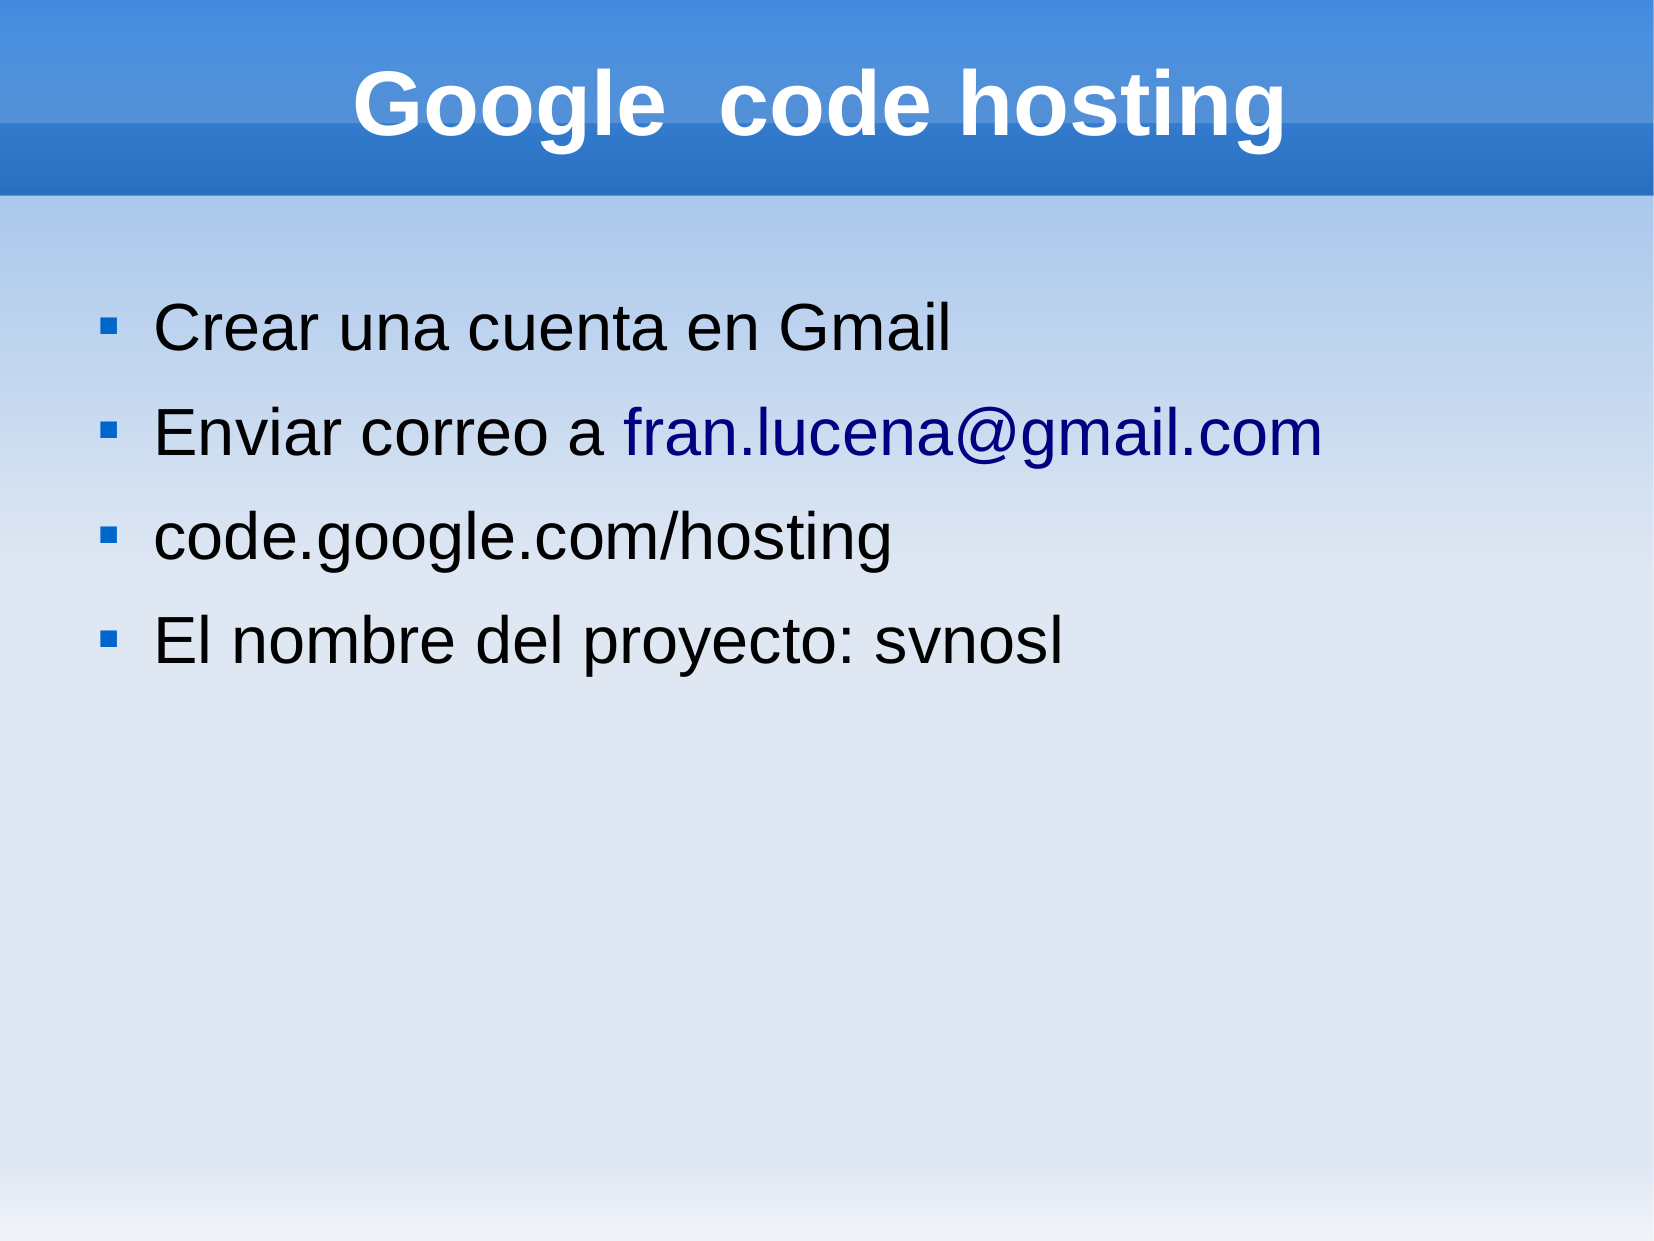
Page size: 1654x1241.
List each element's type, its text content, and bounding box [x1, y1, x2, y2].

list Crear una cuenta en Gmail Enviar correo a fran.lucena@gmail.com code.google.com/hosting El nombre del proyecto: svnosl [82, 290, 1571, 1094]
title Google code hosting [76, 7, 1565, 200]
picture [0, 0, 1654, 1241]
